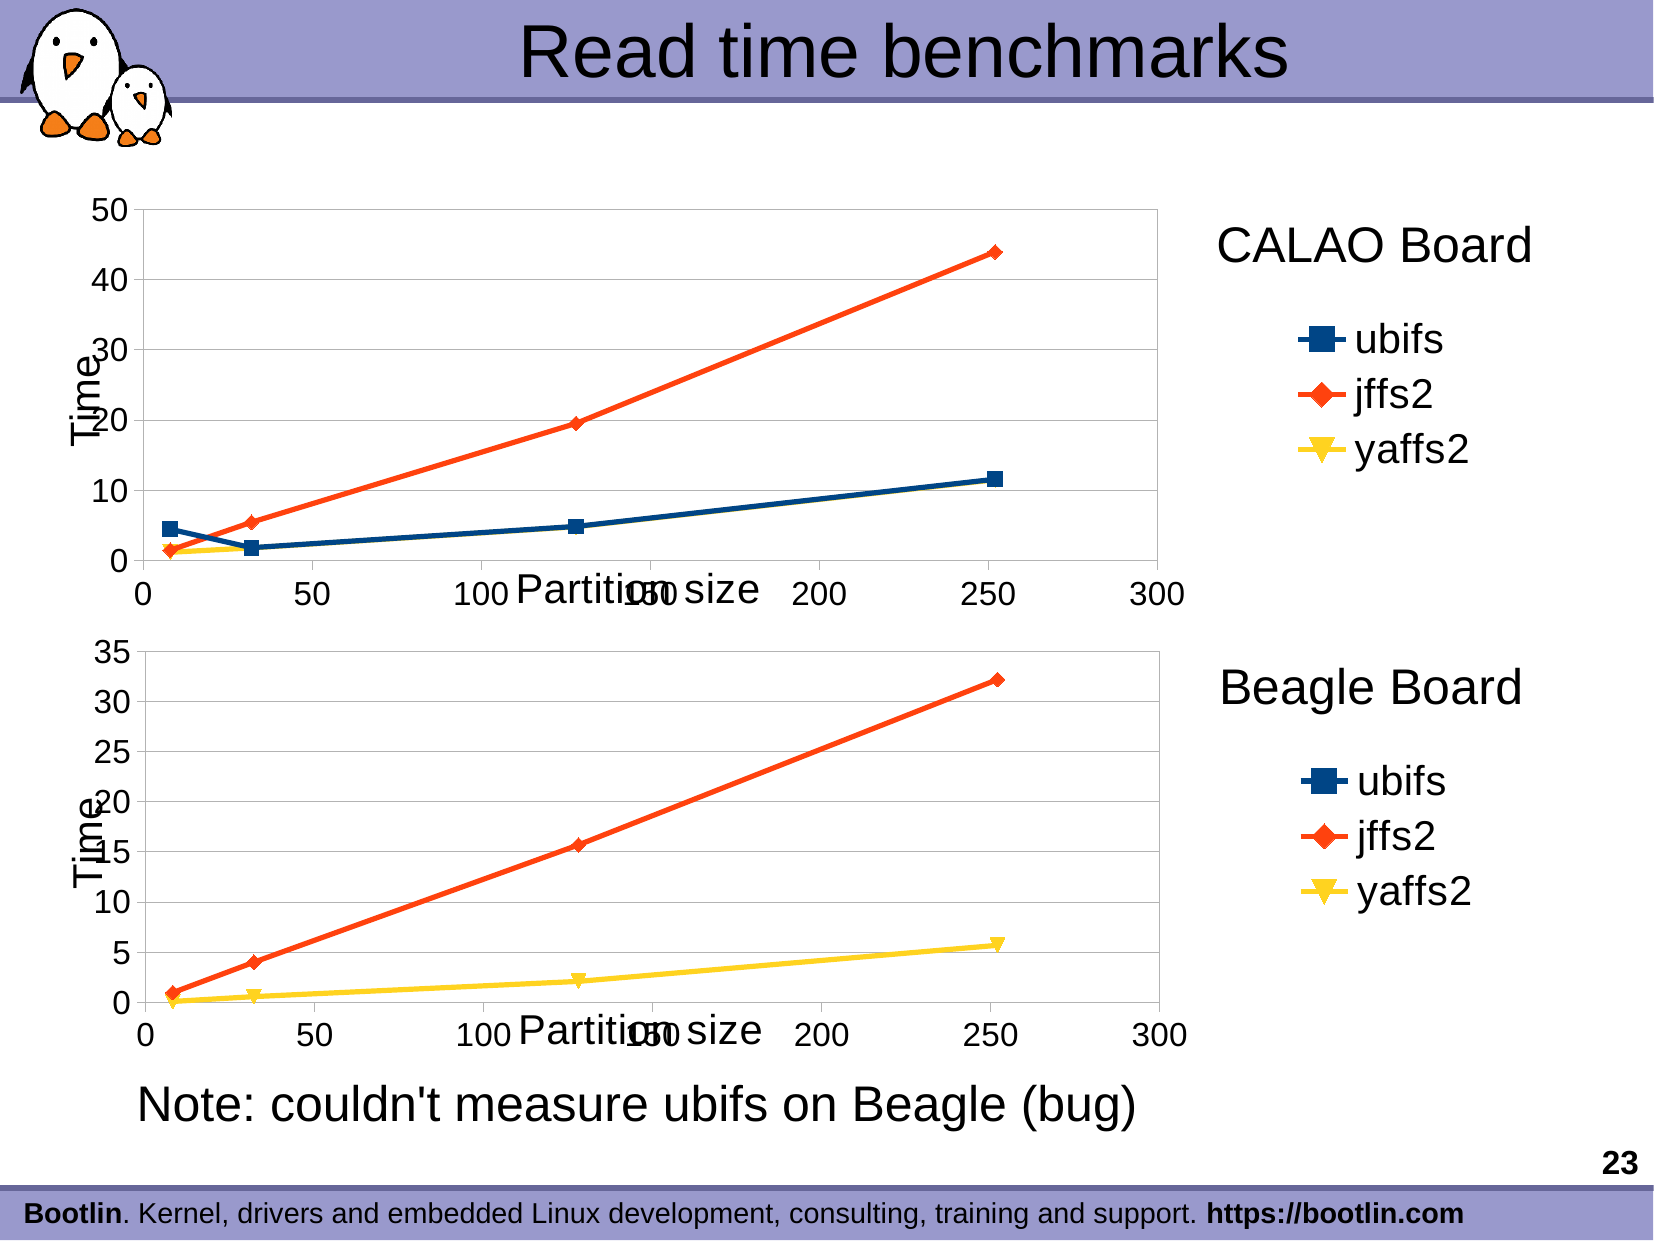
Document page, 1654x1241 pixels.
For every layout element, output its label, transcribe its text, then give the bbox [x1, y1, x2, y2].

chart [49, 187, 1600, 625]
chart [51, 629, 1602, 1067]
picture [20, 8, 172, 147]
title Read time benchmarks [178, 5, 1631, 97]
text_box Note: couldn't measure ubifs on Beagle (bug) [136, 1076, 1139, 1139]
